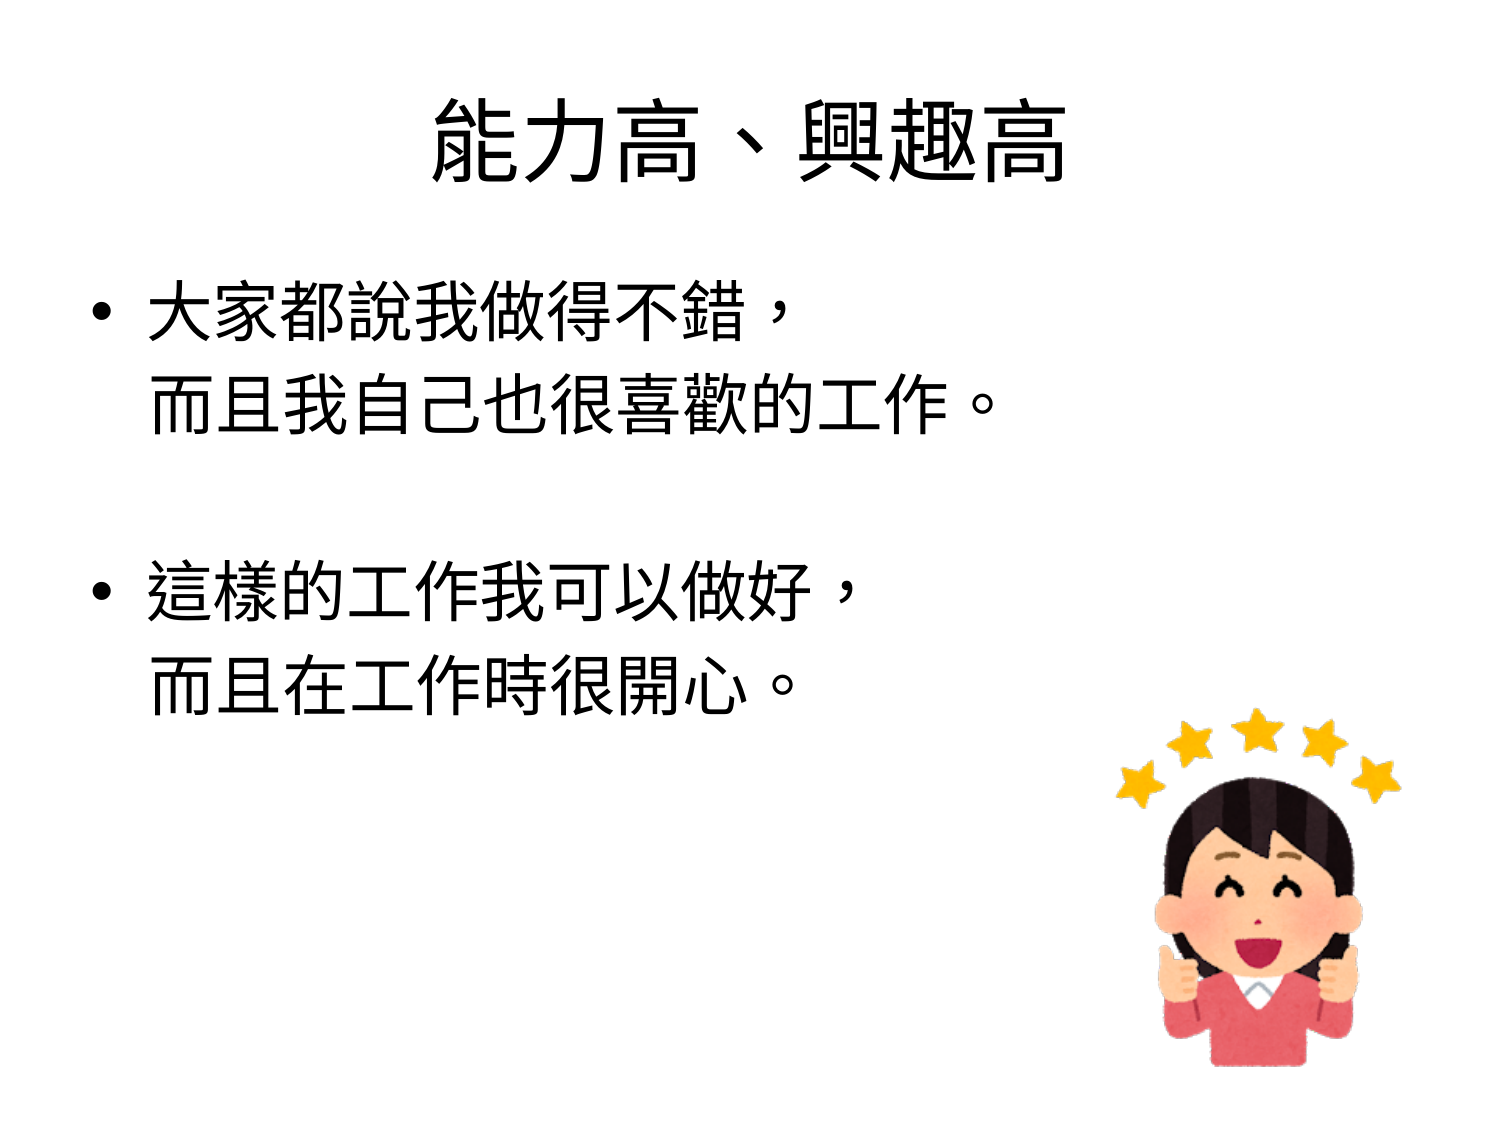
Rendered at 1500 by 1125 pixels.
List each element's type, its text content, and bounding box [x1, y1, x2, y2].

title 能力高、興趣高 [75, 45, 1425, 233]
list 大家都說我做得不錯， 而且我自己也很喜歡的工作。 這樣的工作我可以做好， 而且在工作時很開心。 [75, 262, 1425, 1005]
picture [1104, 695, 1417, 1084]
